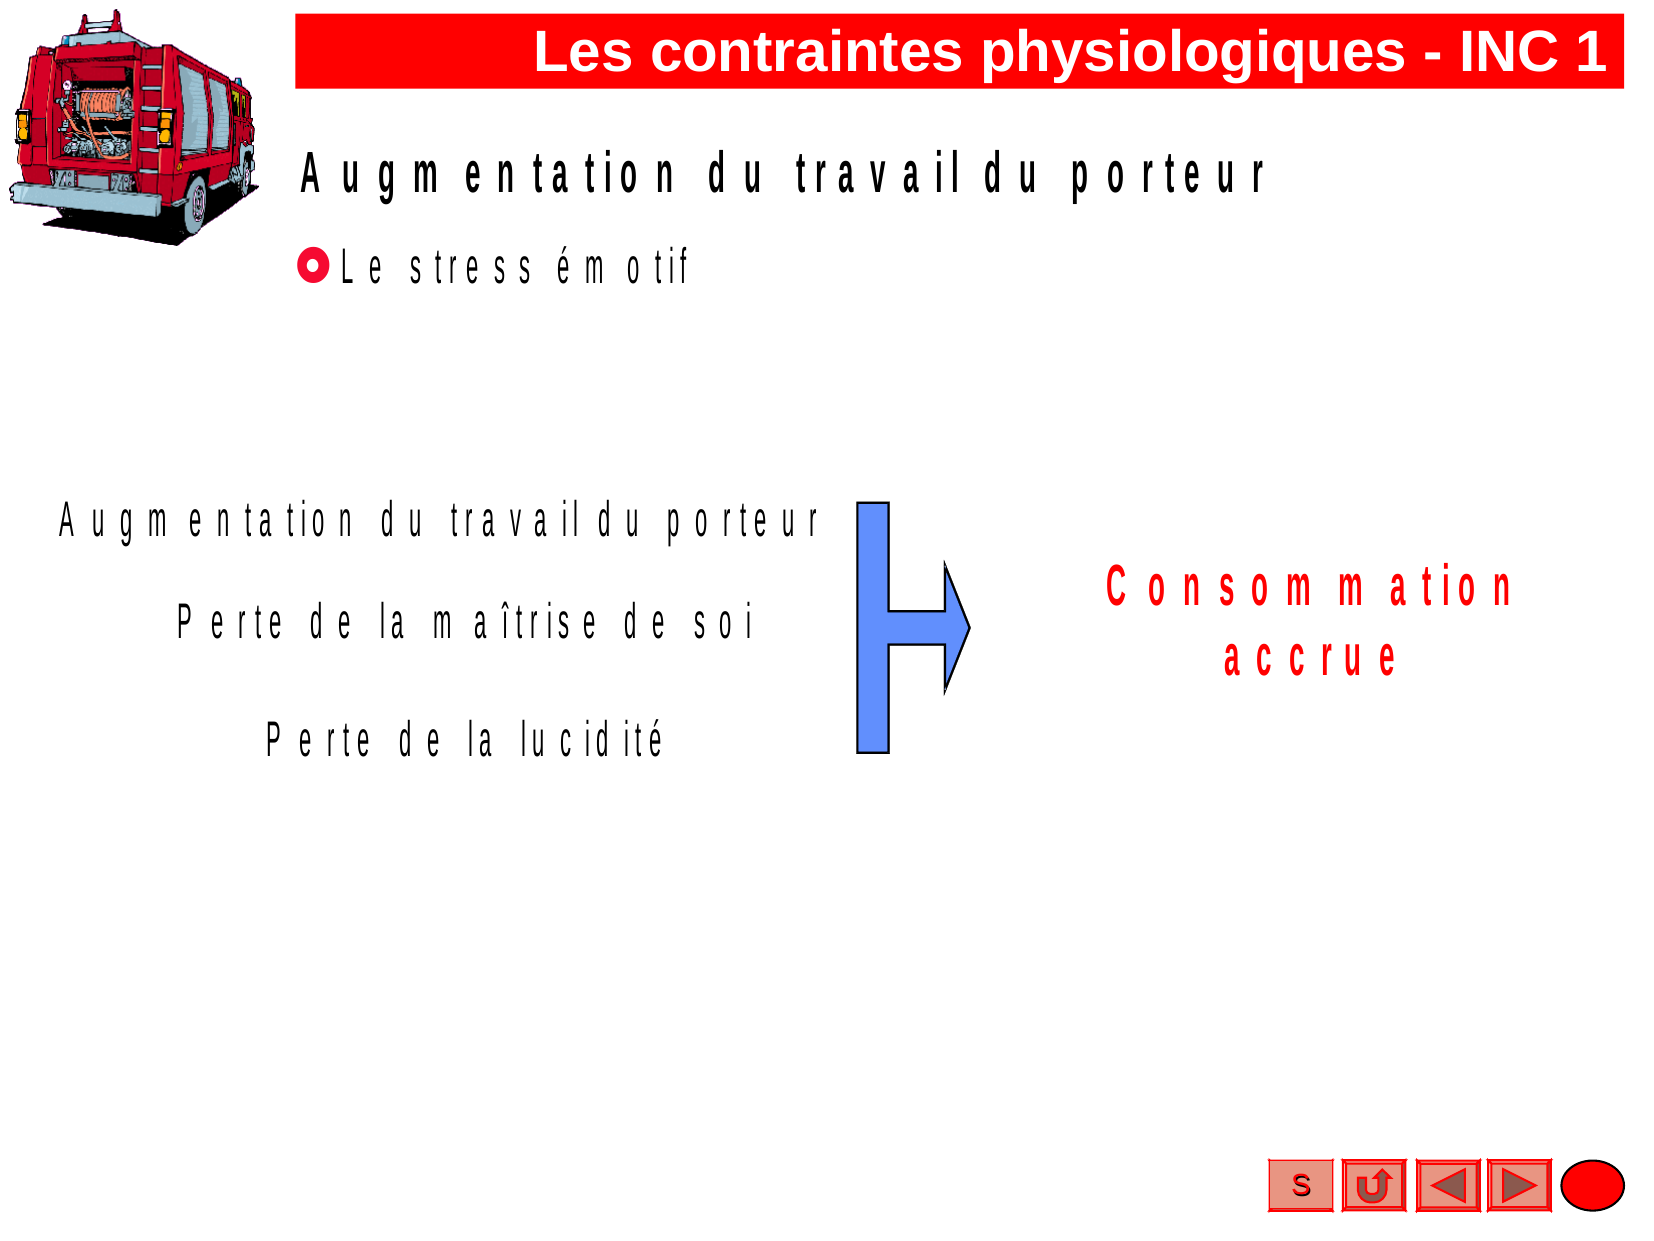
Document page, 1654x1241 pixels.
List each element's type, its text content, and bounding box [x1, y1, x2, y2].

picture [236, 692, 707, 798]
text_box [1561, 1160, 1625, 1211]
picture [265, 118, 1312, 325]
picture [8, 8, 260, 246]
picture [1071, 531, 1565, 724]
text_box Les contraintes physiologiques - INC 1 [295, 13, 1625, 89]
picture [29, 472, 971, 754]
